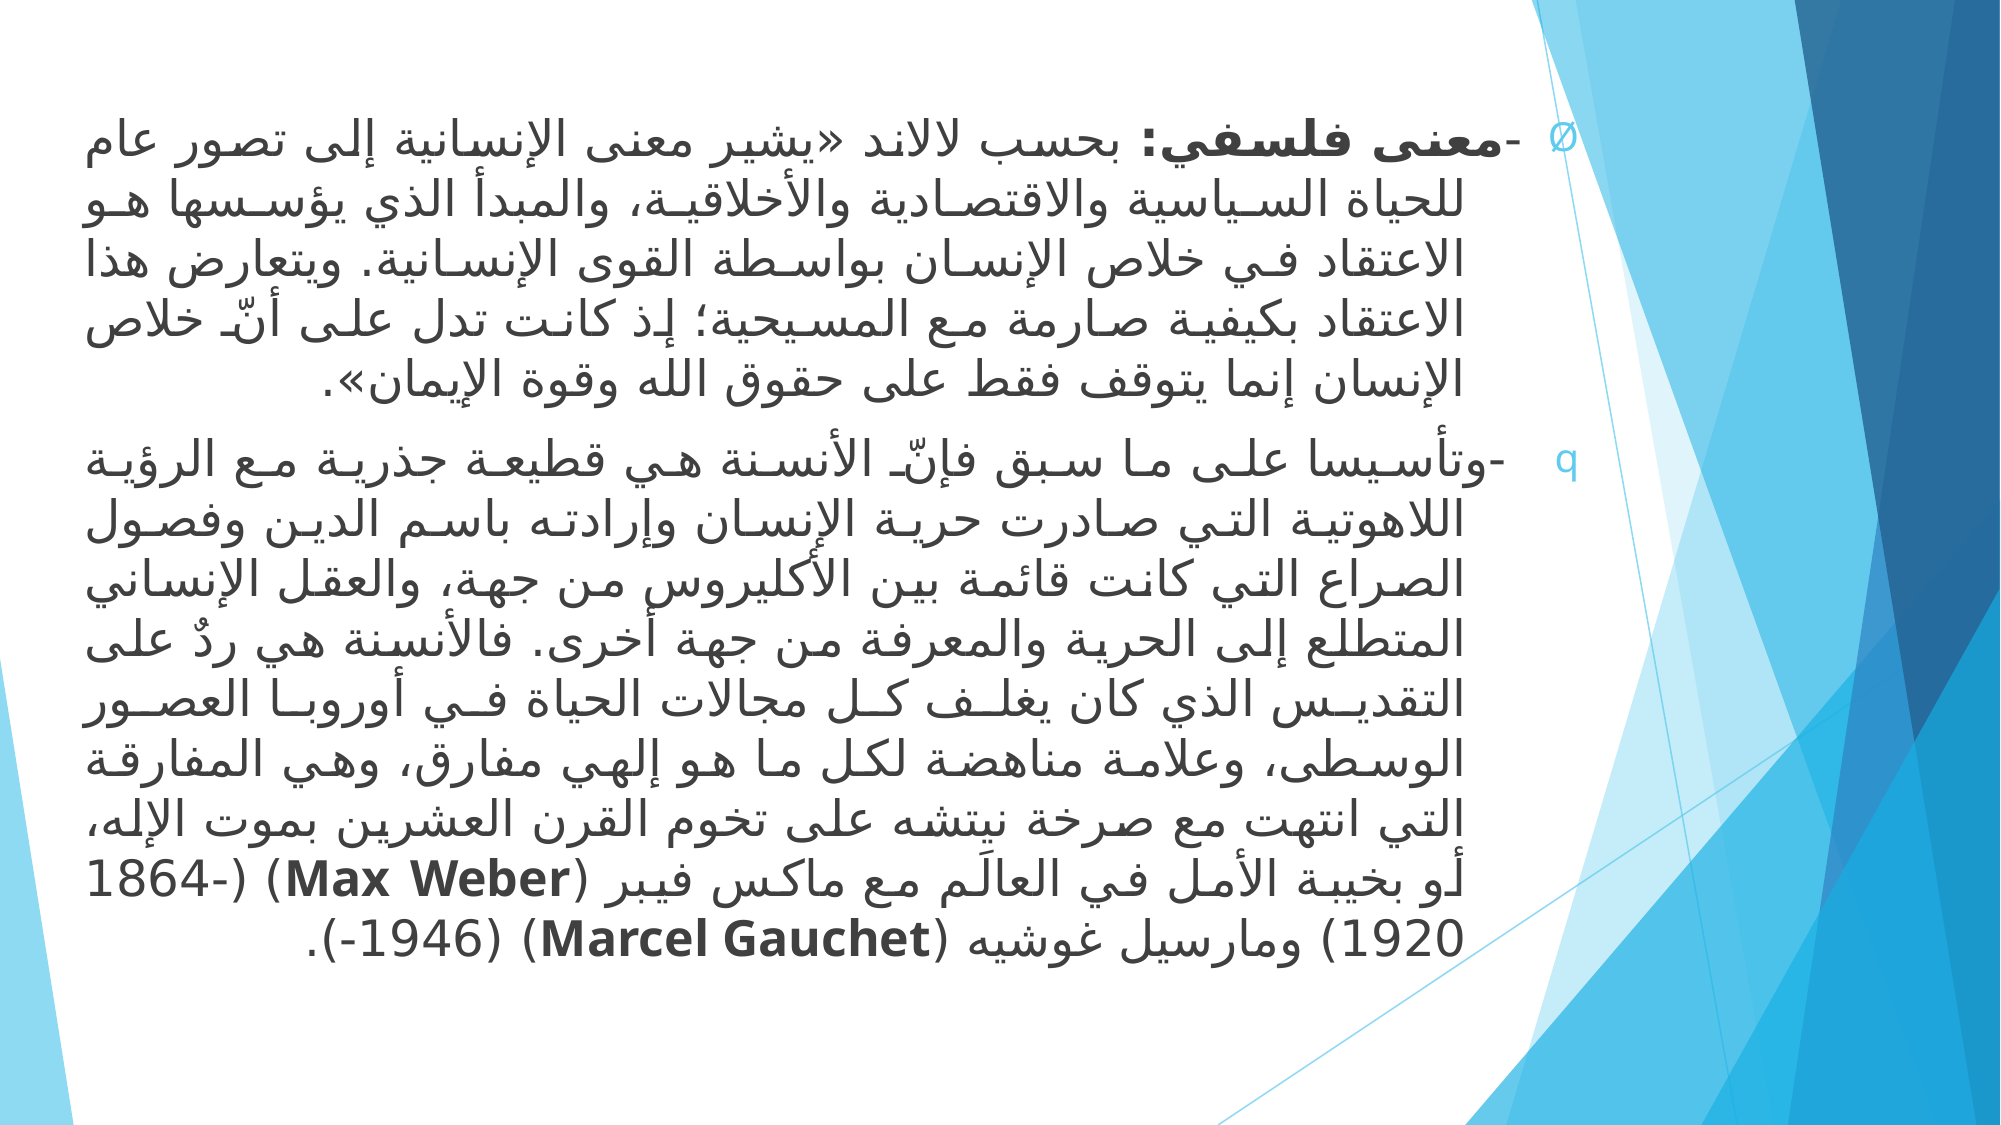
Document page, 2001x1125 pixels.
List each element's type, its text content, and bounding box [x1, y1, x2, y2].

list -معنى فلسفي: بحسب لالاند «يشير معنى الإنسانية إلى تصور عام للحياة السياسية والاقتصادية والأخلاقية، والمبدأ الذي يؤسسها هو الاعتقاد في خلاص الإنسان بواسطة القوى الإنسانية. ويتعارض هذا الاعتقاد بكيفية صارمة مع المسيحية؛ إذ كانت تدل على أنّ خلاص الإنسان إنما يتوقف فقط على حقوق الله وقوة الإيمان». -وتأسيسا على ما سبق فإنّ الأنسنة هي قطيعة جذرية مع الرؤية اللاهوتية التي صادرت حرية الإنسان وإرادته باسم الدين وفصول الصراع التي كانت قائمة بين الأكليروس من جهة، والعقل الإنساني المتطلع إلى الحرية والمعرفة من جهة أخرى. فالأنسنة هي ردٌ على التقديس الذي كان يغلف كل مجالات الحياة في أوروبا العصور الوسطى، وعلامة مناهضة لكل ما هو إلهي مفارق، وهي المفارقة التي انتهت مع صرخة نيتشه على تخوم القرن العشرين بموت الإله، أو بخيبة الأمل في العالَم مع ماكس فيبر (Max Weber) (1864-1920) ومارسيل غوشيه (Marcel Gauchet) (1946-). [69, 98, 1595, 1037]
